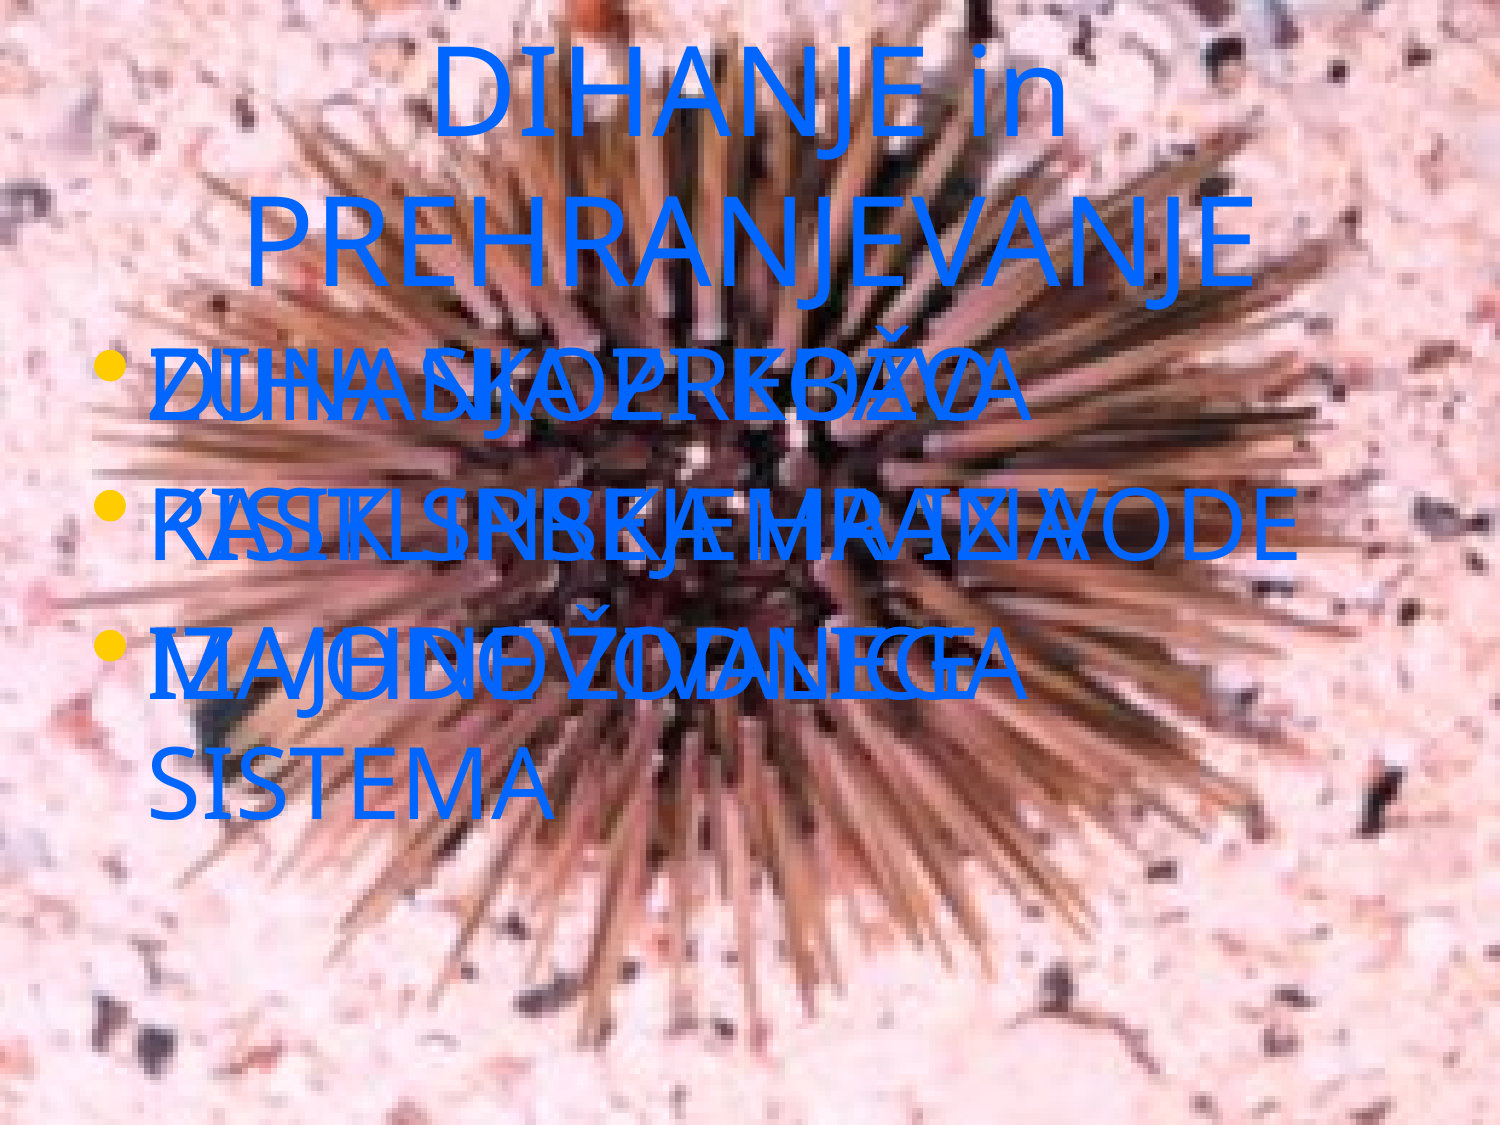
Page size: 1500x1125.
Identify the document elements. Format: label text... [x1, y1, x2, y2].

list ZUNANJA PREBAVA RASTLINSKA HRANA MAJHNE ŽIVALICE [75, 312, 1425, 988]
picture [0, 0, 1500, 1125]
title DIHANJE in PREHRANJEVANJE [75, 47, 1425, 275]
